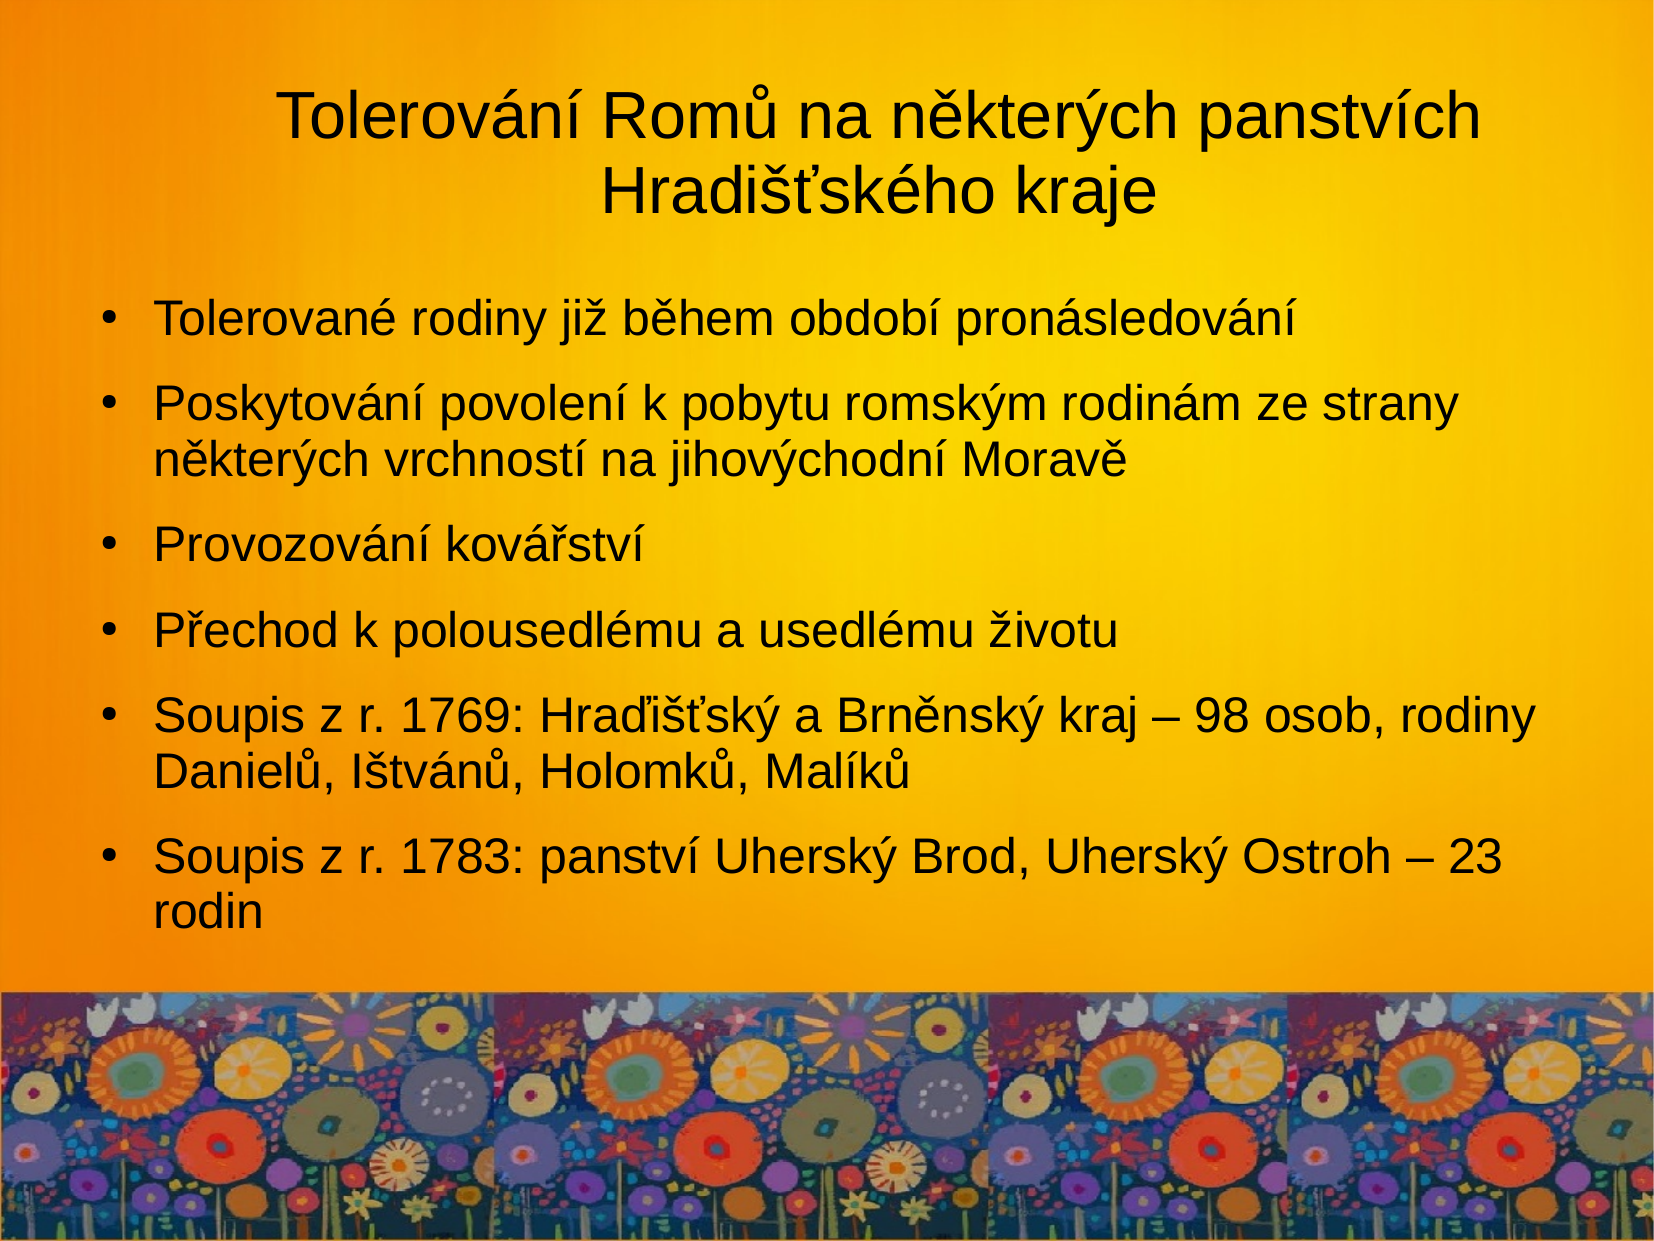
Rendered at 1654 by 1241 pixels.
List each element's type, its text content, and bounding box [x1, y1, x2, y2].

title Tolerování Romů na některých panstvích Hradišťského kraje [82, 49, 1571, 257]
list Tolerované rodiny již během období pronásledování Poskytování povolení k pobytu romským rodinám ze strany některých vrchností na jihovýchodní Moravě Provozování kovářství Přechod k polousedlému a usedlému životu Soupis z r. 1769: Hraďišťský a Brněnský kraj – 98 osob, rodiny Danielů, Ištvánů, Holomků, Malíků Soupis z r. 1783: panství Uherský Brod, Uherský Ostroh – 23 rodin [82, 290, 1571, 1109]
picture [0, 0, 1654, 1241]
